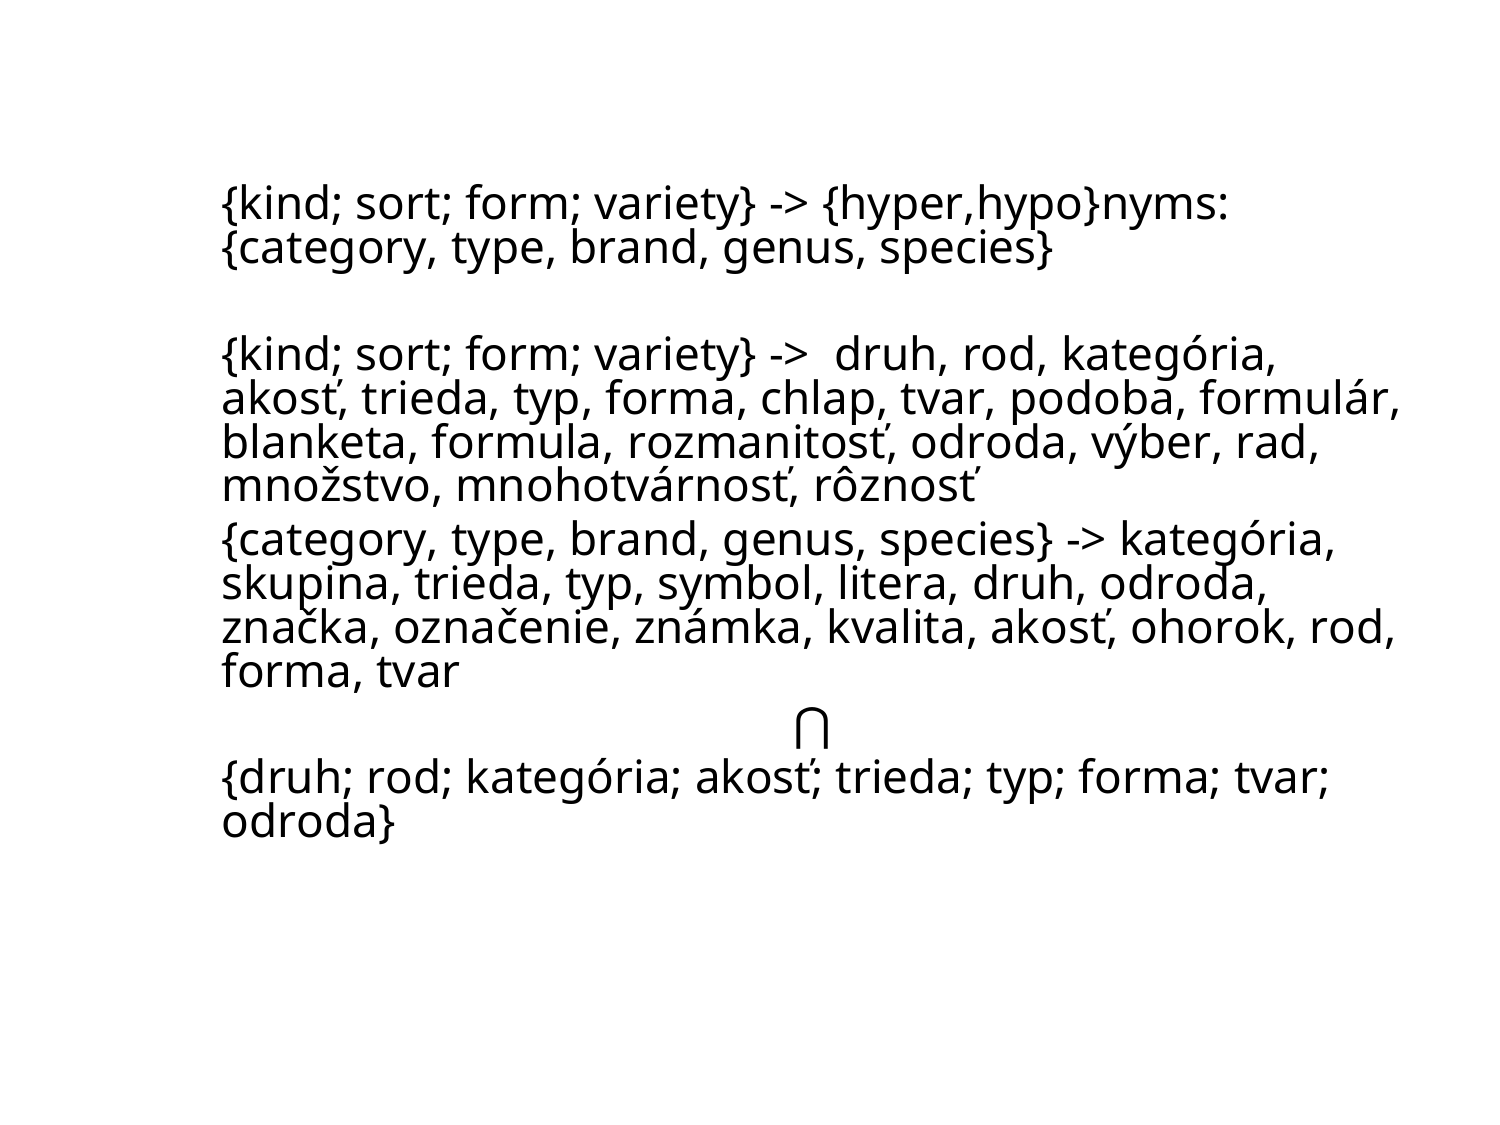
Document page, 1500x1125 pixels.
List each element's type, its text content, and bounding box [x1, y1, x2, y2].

text_box {kind; sort; form; variety} -> {hyper,hypo}nyms: {category, type, brand, genus, species} {kind; sort; form; variety} -> druh, rod, kategória, akosť, trieda, typ, forma, chlap, tvar, podoba, formulár, blanketa, formula, rozmanitosť, odroda, výber, rad, množstvo, mnohotvárnosť, rôznosť {category, type, brand, genus, species} -> kategória, skupina, trieda, typ, symbol, litera, druh, odroda, značka, označenie, známka, kvalita, akosť, ohorok, rod, forma, tvar ⋂ {druh; rod; kategória; akosť; trieda; typ; forma; tvar; odroda} [206, 177, 1418, 854]
